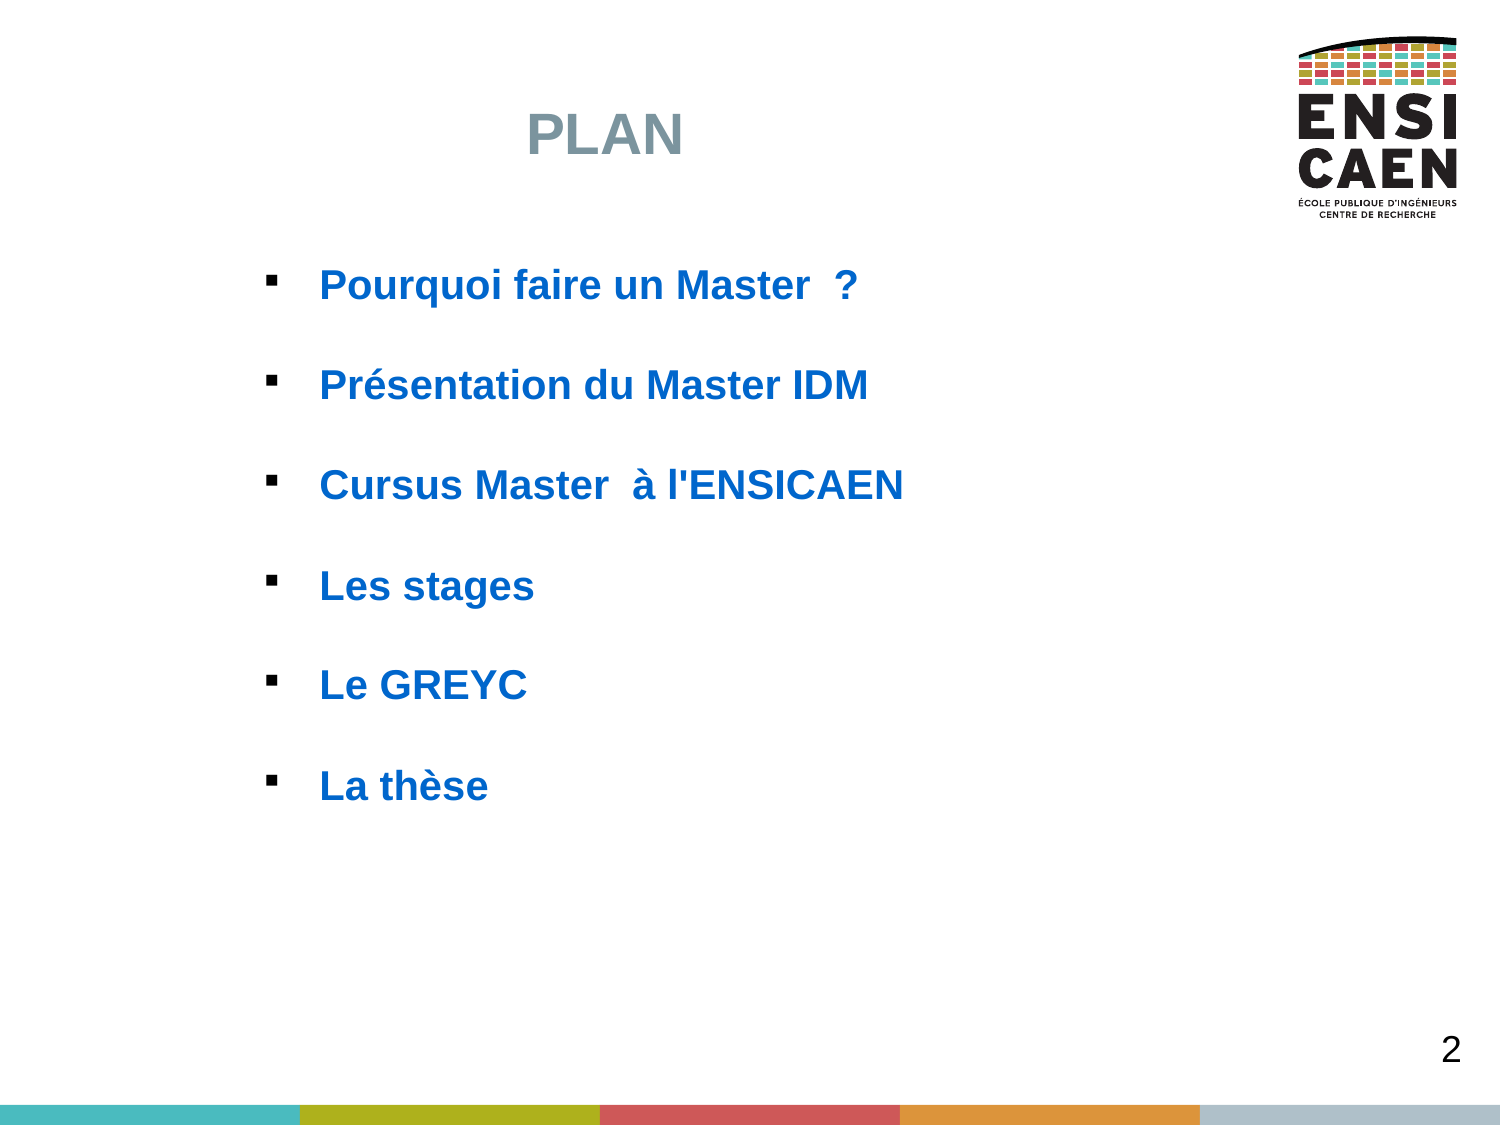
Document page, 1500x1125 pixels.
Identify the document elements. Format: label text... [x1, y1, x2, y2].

list Pourquoi faire un Master ? Présentation du Master IDM Cursus Master à l'ENSICAEN Les stages Le GREYC La thèse [249, 199, 1476, 1016]
title PLAN [0, 88, 1211, 182]
